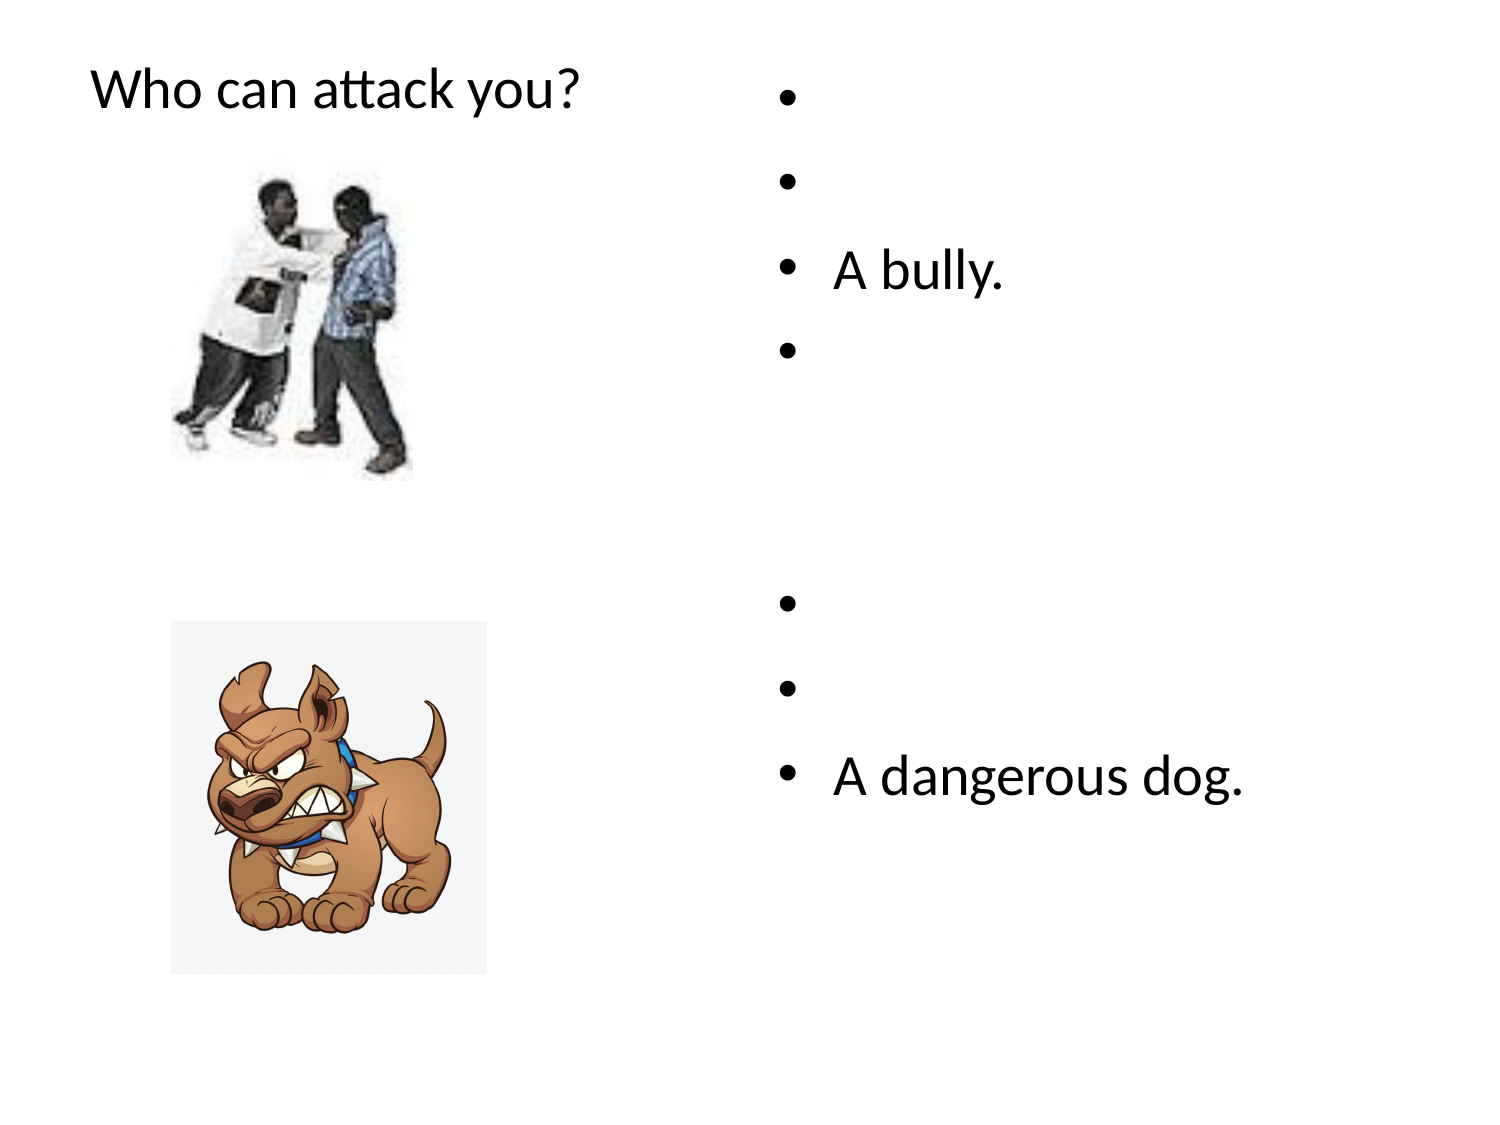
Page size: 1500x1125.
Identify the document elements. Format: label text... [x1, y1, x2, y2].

list Who can attack you? [75, 42, 738, 1005]
picture [171, 621, 487, 974]
picture [171, 149, 413, 481]
list A bully. A dangerous dog. [762, 54, 1426, 1005]
